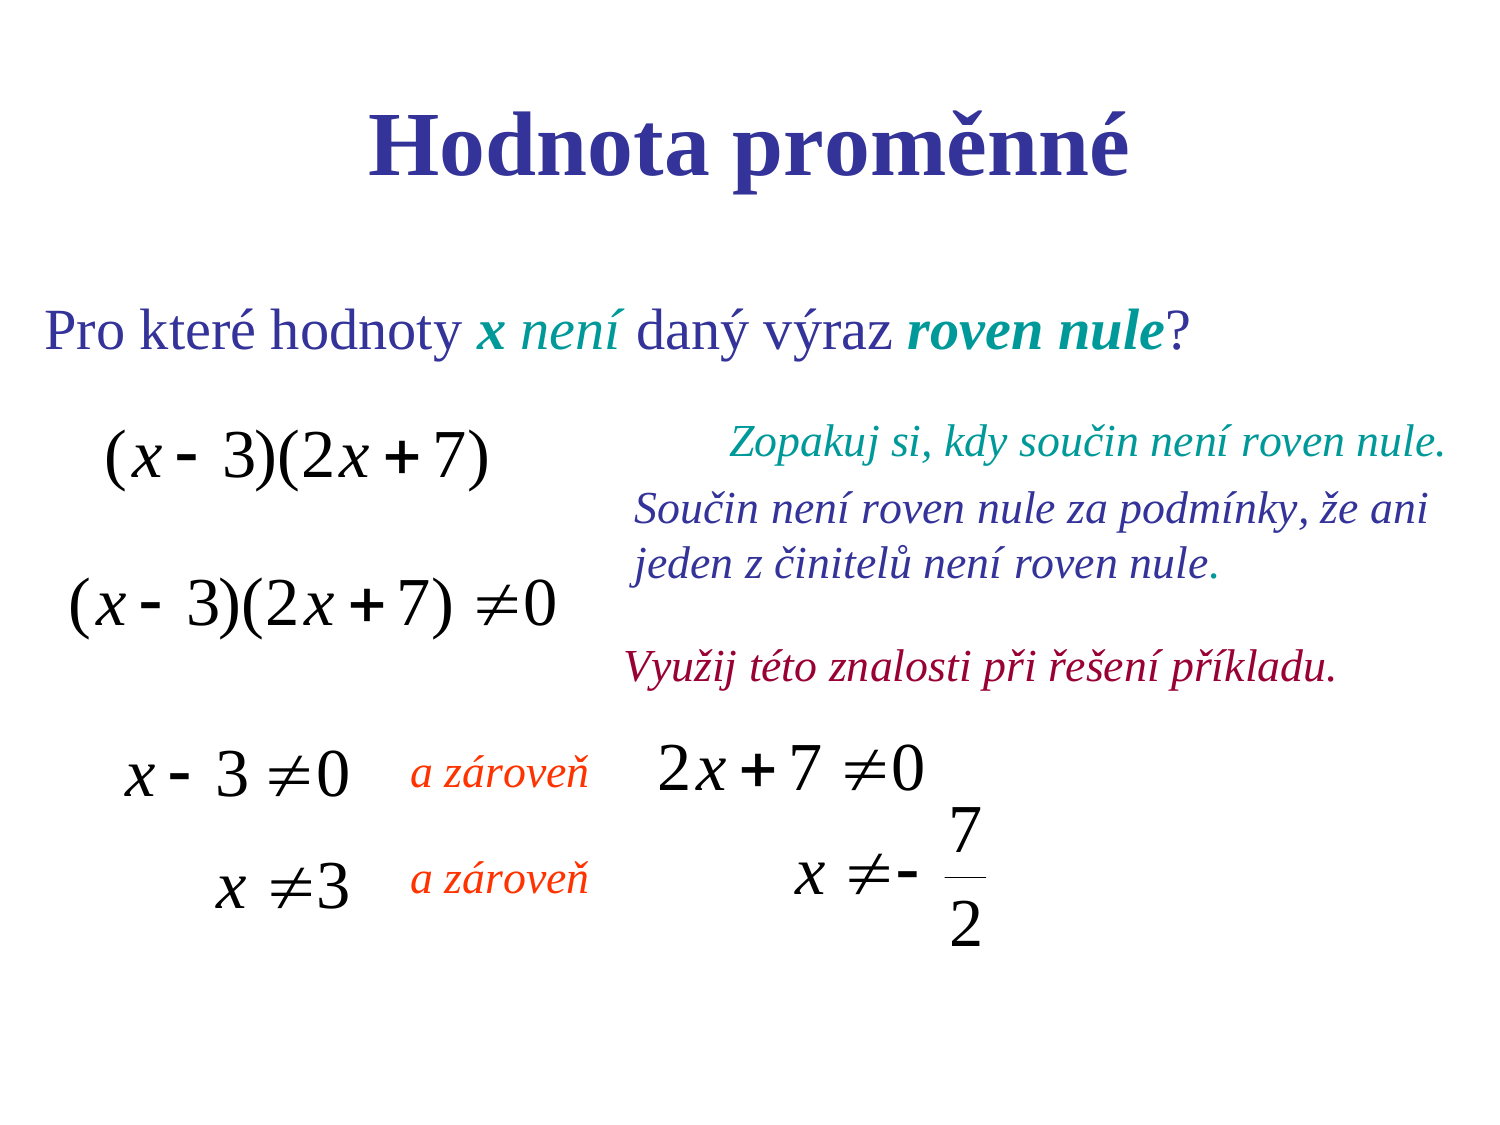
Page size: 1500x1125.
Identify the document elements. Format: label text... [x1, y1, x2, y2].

text_box a zároveň [395, 834, 667, 917]
text_box Využij této znalosti při řešení příkladu. [608, 621, 1500, 705]
chart [59, 562, 568, 654]
text_box Součin není roven nule za podmínky, že ani jeden z činitelů není roven nule. [620, 491, 1500, 575]
chart [647, 727, 999, 963]
title Hodnota proměnné [75, 45, 1426, 233]
text_box Pro které hodnoty x není daný výraz roven nule? [29, 255, 1412, 398]
chart [95, 414, 501, 507]
text_box a zároveň [395, 727, 668, 811]
chart [112, 733, 364, 814]
text_box Zopakuj si, kdy součin není roven nule. [714, 397, 1500, 480]
chart [203, 846, 358, 927]
